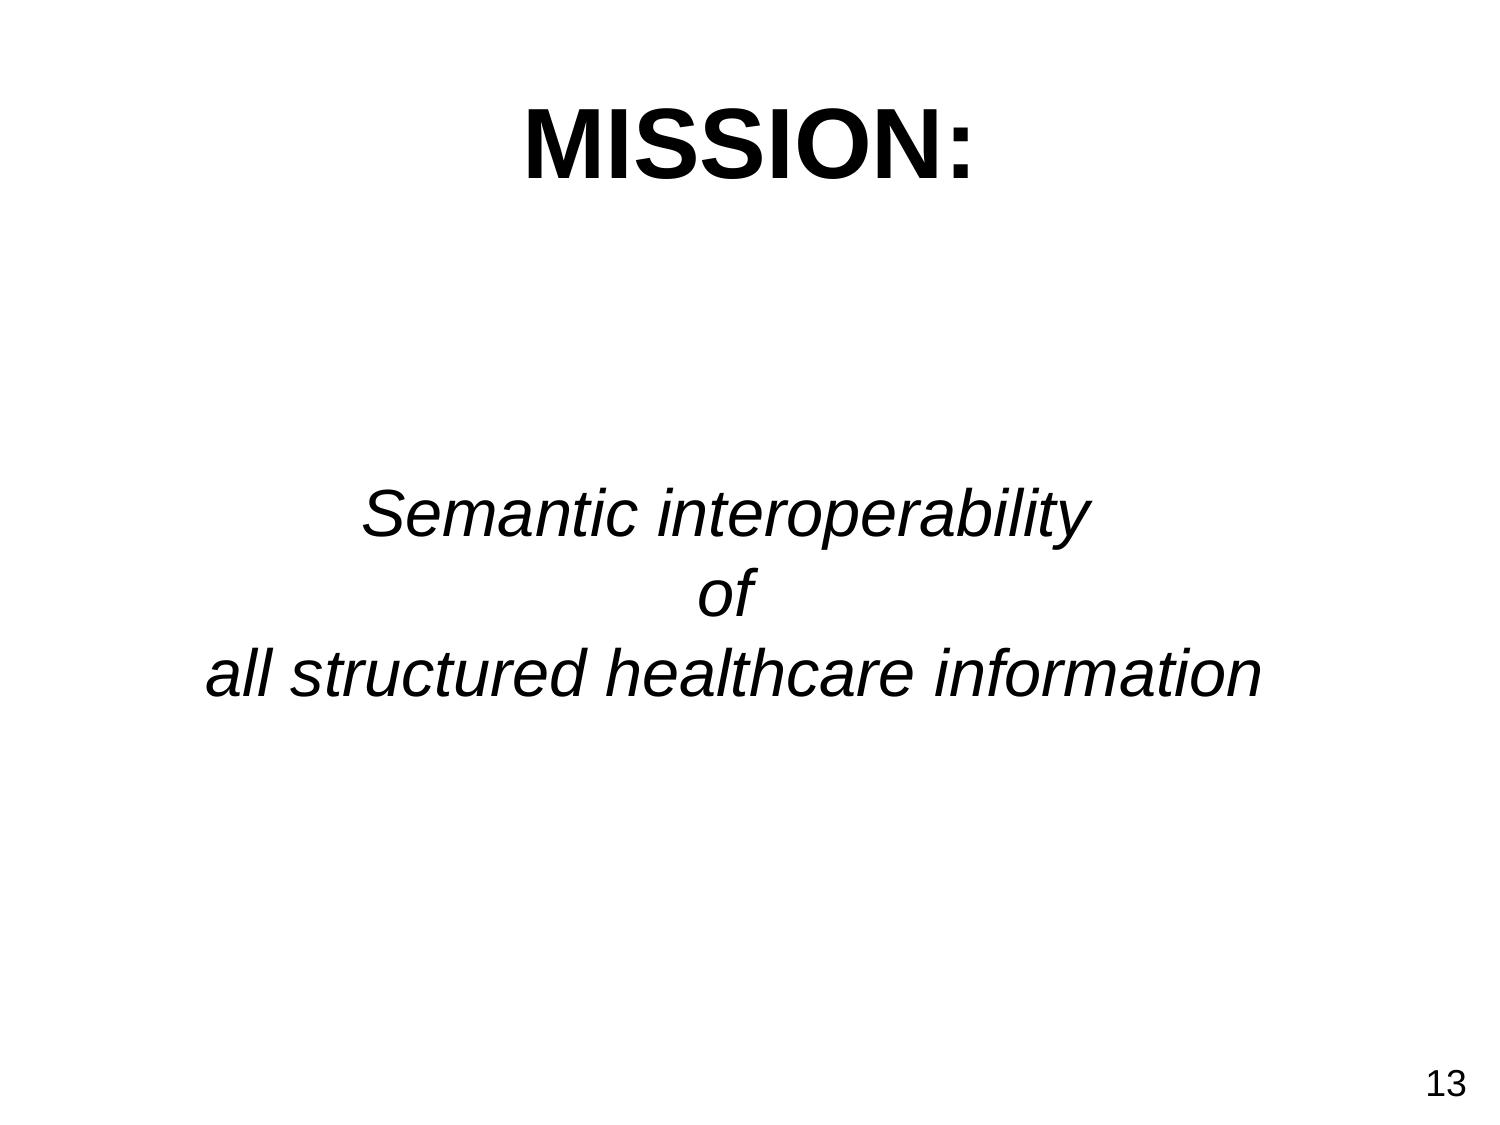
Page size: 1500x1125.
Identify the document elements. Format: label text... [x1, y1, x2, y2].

title MISSION: [75, 44, 1425, 233]
subtitle Semantic interoperability of all structured healthcare information [75, 263, 1395, 916]
